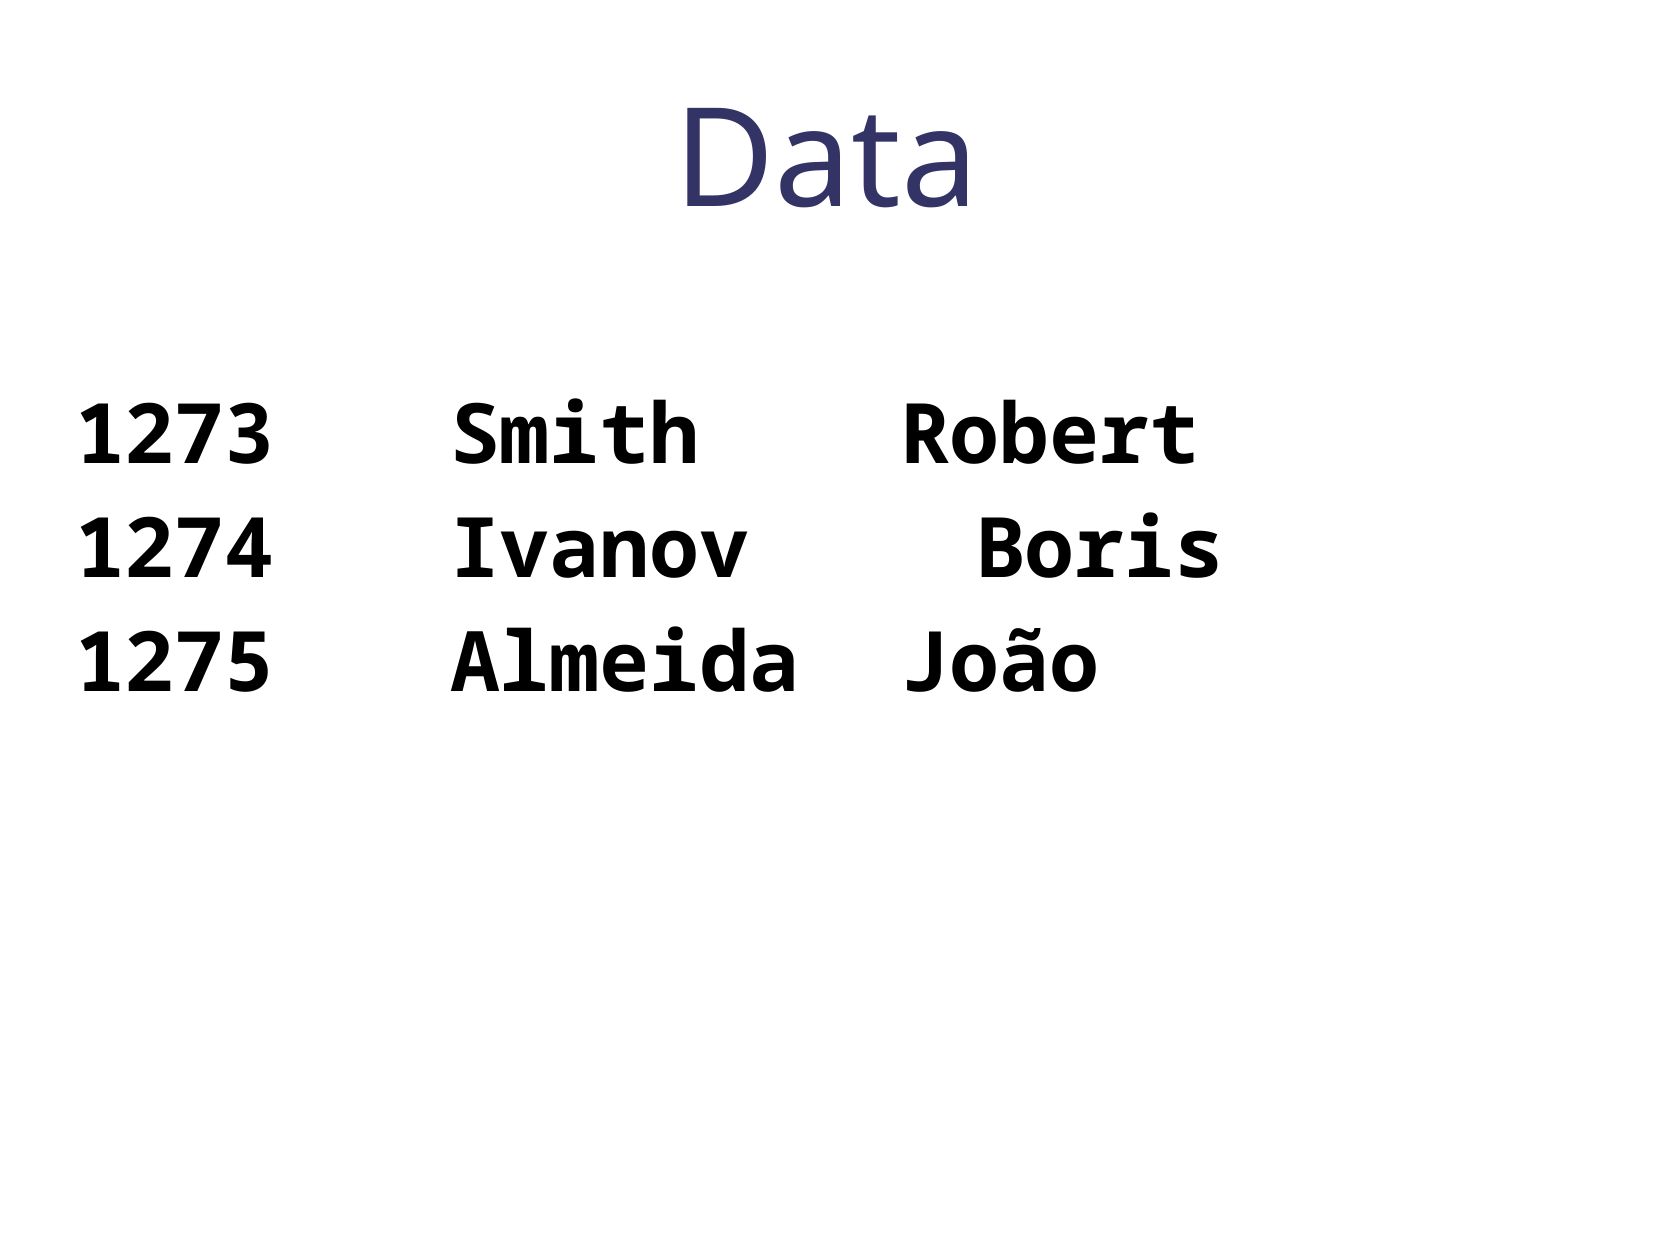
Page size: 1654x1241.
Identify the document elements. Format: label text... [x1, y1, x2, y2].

text_box 1273 Smith Robert 1274 Ivanov Boris 1275 Almeida João [75, 375, 1654, 856]
title Data [82, 56, 1571, 250]
